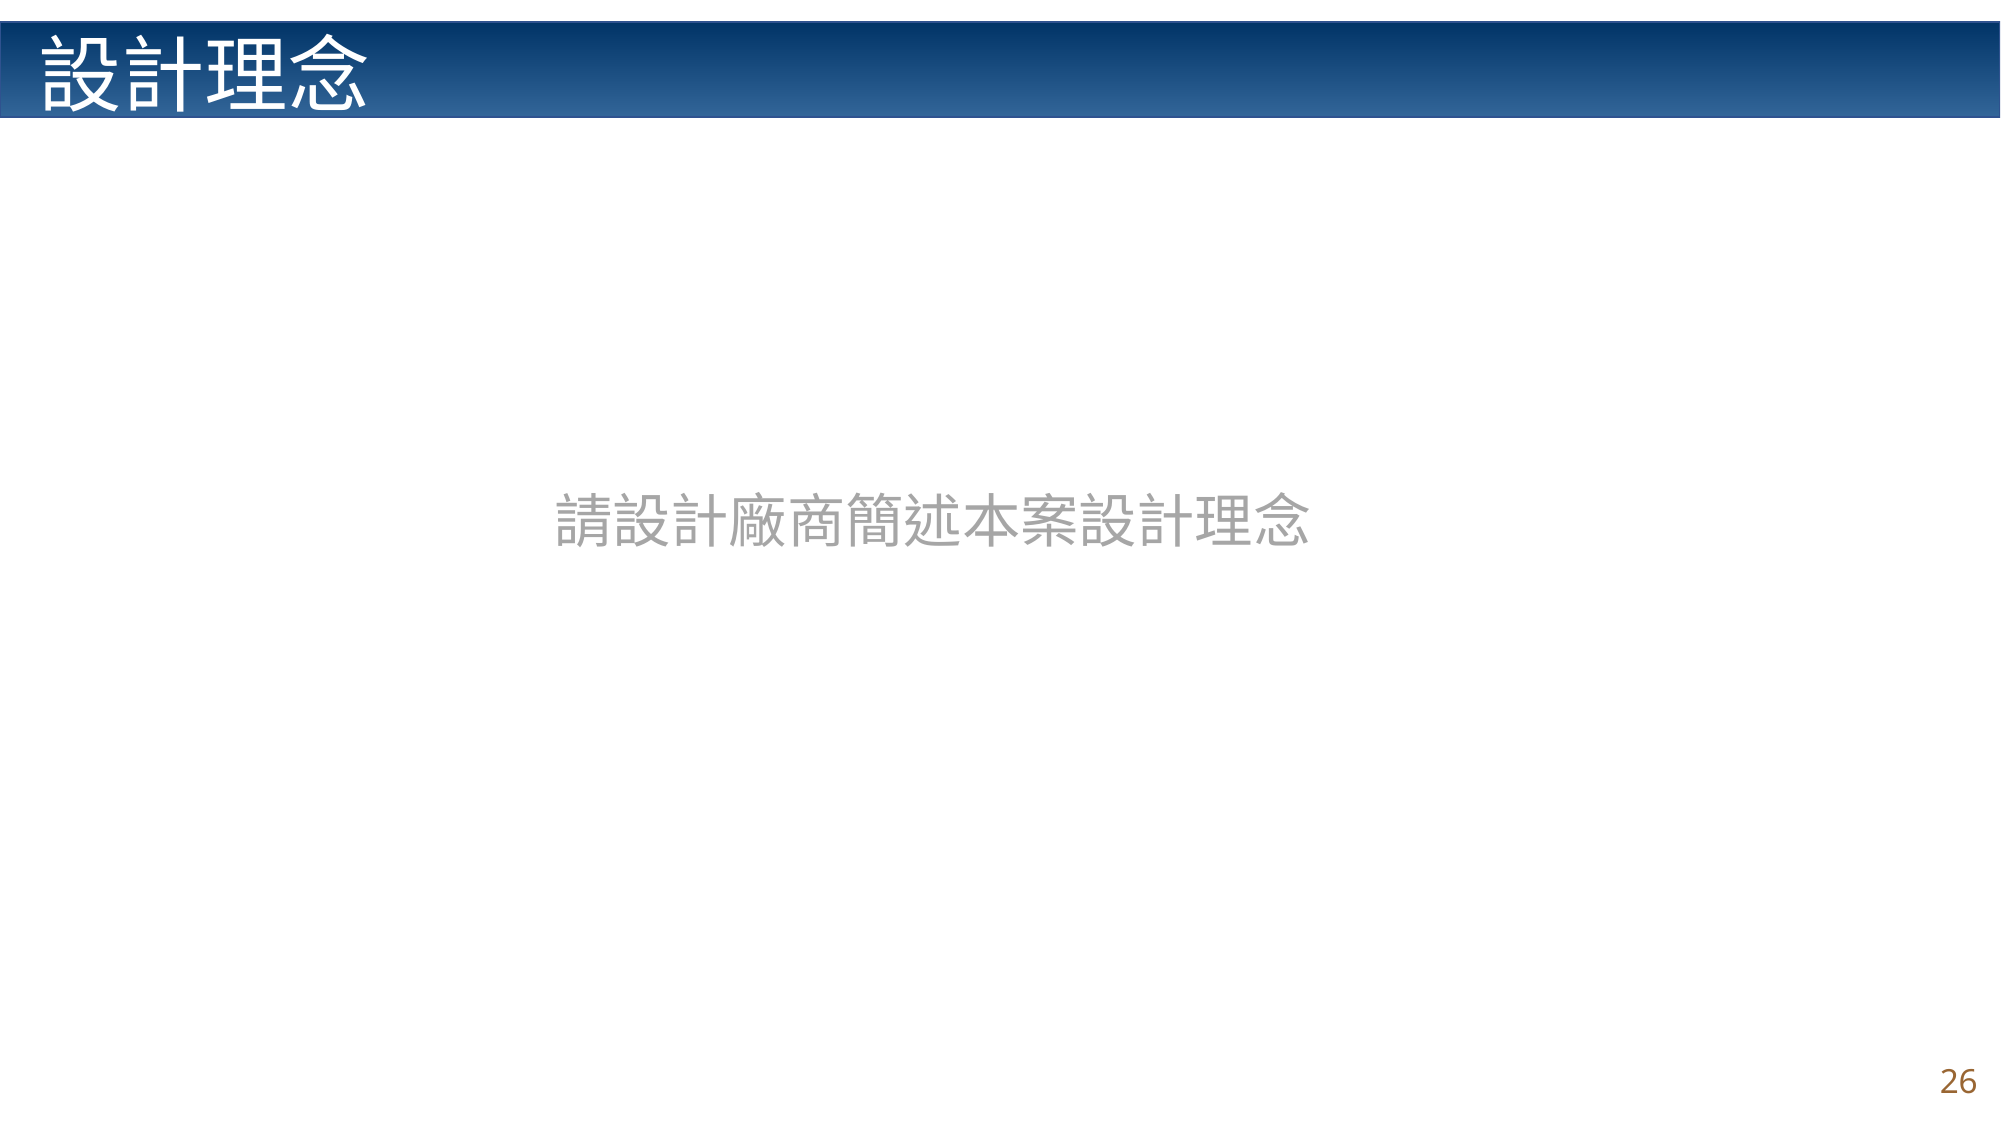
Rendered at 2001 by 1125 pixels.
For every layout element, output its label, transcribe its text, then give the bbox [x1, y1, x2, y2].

text_box 設計理念 [51, 88, 65, 101]
text_box 設計理念 [136, 88, 152, 101]
text_box 設計理念 [82, 78, 105, 93]
text_box 設計理念 [23, 14, 1863, 107]
text_box 設計理念 [262, 60, 275, 71]
text_box 請設計廠商簡述本案設計理念 [539, 476, 1477, 563]
text_box 設計理念 [262, 44, 275, 55]
text_box 設計理念 [244, 60, 256, 71]
text_box 設計理念 [244, 44, 256, 55]
